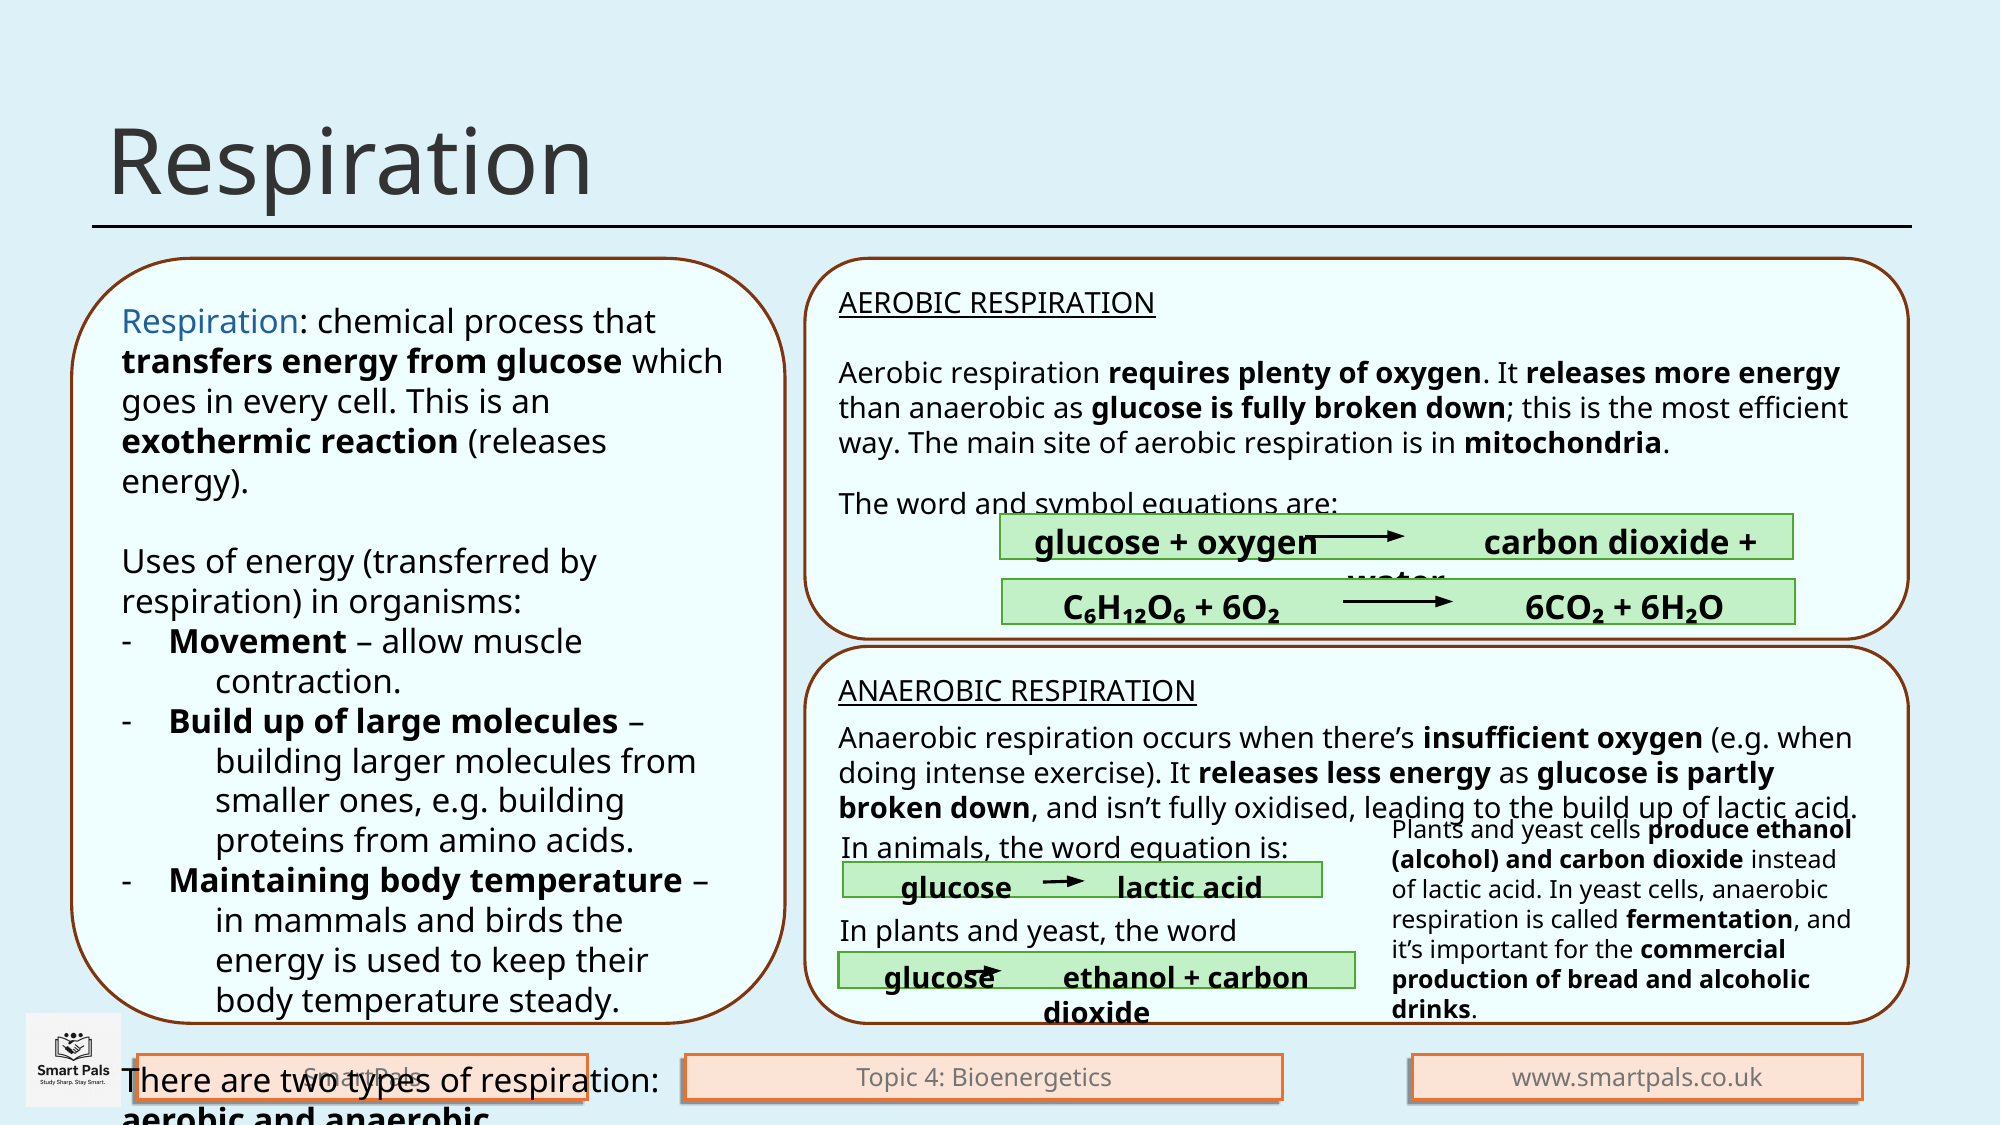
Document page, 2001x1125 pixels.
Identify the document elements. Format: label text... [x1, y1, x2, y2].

text_box ANAEROBIC RESPIRATION Anaerobic respiration occurs when there’s insufficient oxygen (e.g. when doing intense exercise). It releases less energy as glucose is partly broken down, and isn’t fully oxidised, leading to the build up of lactic acid. [804, 646, 1909, 1024]
text_box AEROBIC RESPIRATION Aerobic respiration requires plenty of oxygen. It releases more energy than anaerobic as glucose is fully broken down; this is the most efficient way. The main site of aerobic respiration is in mitochondria. The word and symbol equations are: [804, 258, 1909, 640]
title Respiration [91, 226, 1817, 274]
text_box C₆H₁₂O₆ + 6O₂ 6CO₂ + 6H₂O [1002, 579, 1795, 624]
text_box glucose lactic acid [843, 862, 1322, 897]
text_box In plants and yeast, the word equation is: [824, 904, 1374, 956]
text_box Respiration: chemical process that transfers energy from glucose which goes in every cell. This is an exothermic reaction (releases energy). Uses of energy (transferred by respiration) in organisms: Movement – allow muscle contraction. Build up of large molecules – building larger molecules from smaller ones, e.g. building proteins from amino acids. Maintaining body temperature – in mammals and birds the energy is used to keep their body temperature steady. There are two types of respiration: aerobic and anaerobic. [71, 258, 786, 1024]
text_box In animals, the word equation is: [826, 821, 1344, 872]
title Respiration [91, 56, 1817, 225]
text_box glucose ethanol + carbon dioxide [839, 952, 1355, 988]
text_box glucose + oxygen carbon dioxide + water [1000, 514, 1793, 559]
text_box Plants and yeast cells produce ethanol (alcohol) and carbon dioxide instead of lactic acid. In yeast cells, anaerobic respiration is called fermentation, and it’s important for the commercial production of bread and alcoholic drinks. [1376, 806, 1879, 1004]
